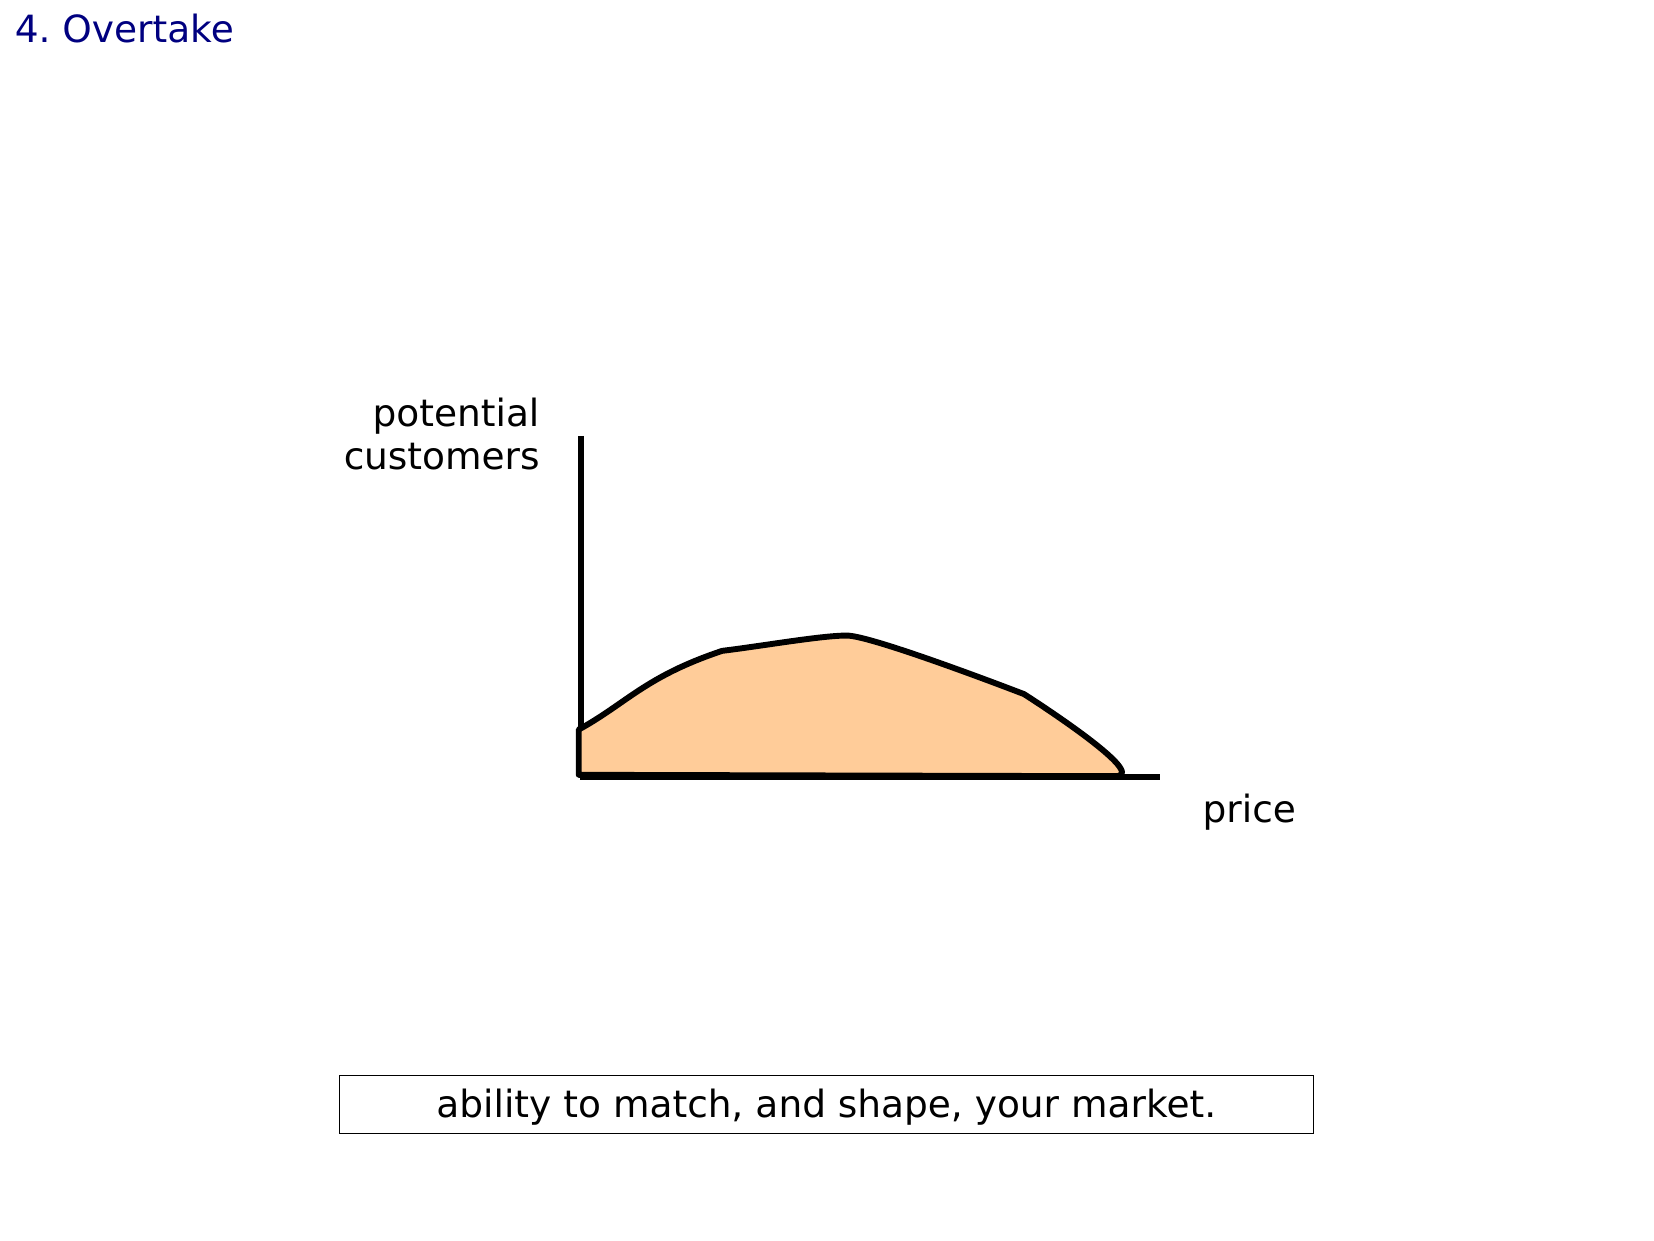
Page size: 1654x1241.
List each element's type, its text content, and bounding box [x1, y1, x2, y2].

text_box price [1122, 780, 1376, 839]
text_box potential customers [301, 383, 555, 486]
text_box ability to match, and shape, your market. [339, 1075, 1314, 1134]
text_box 4. Overtake [0, 0, 768, 59]
text_box [578, 635, 1123, 777]
